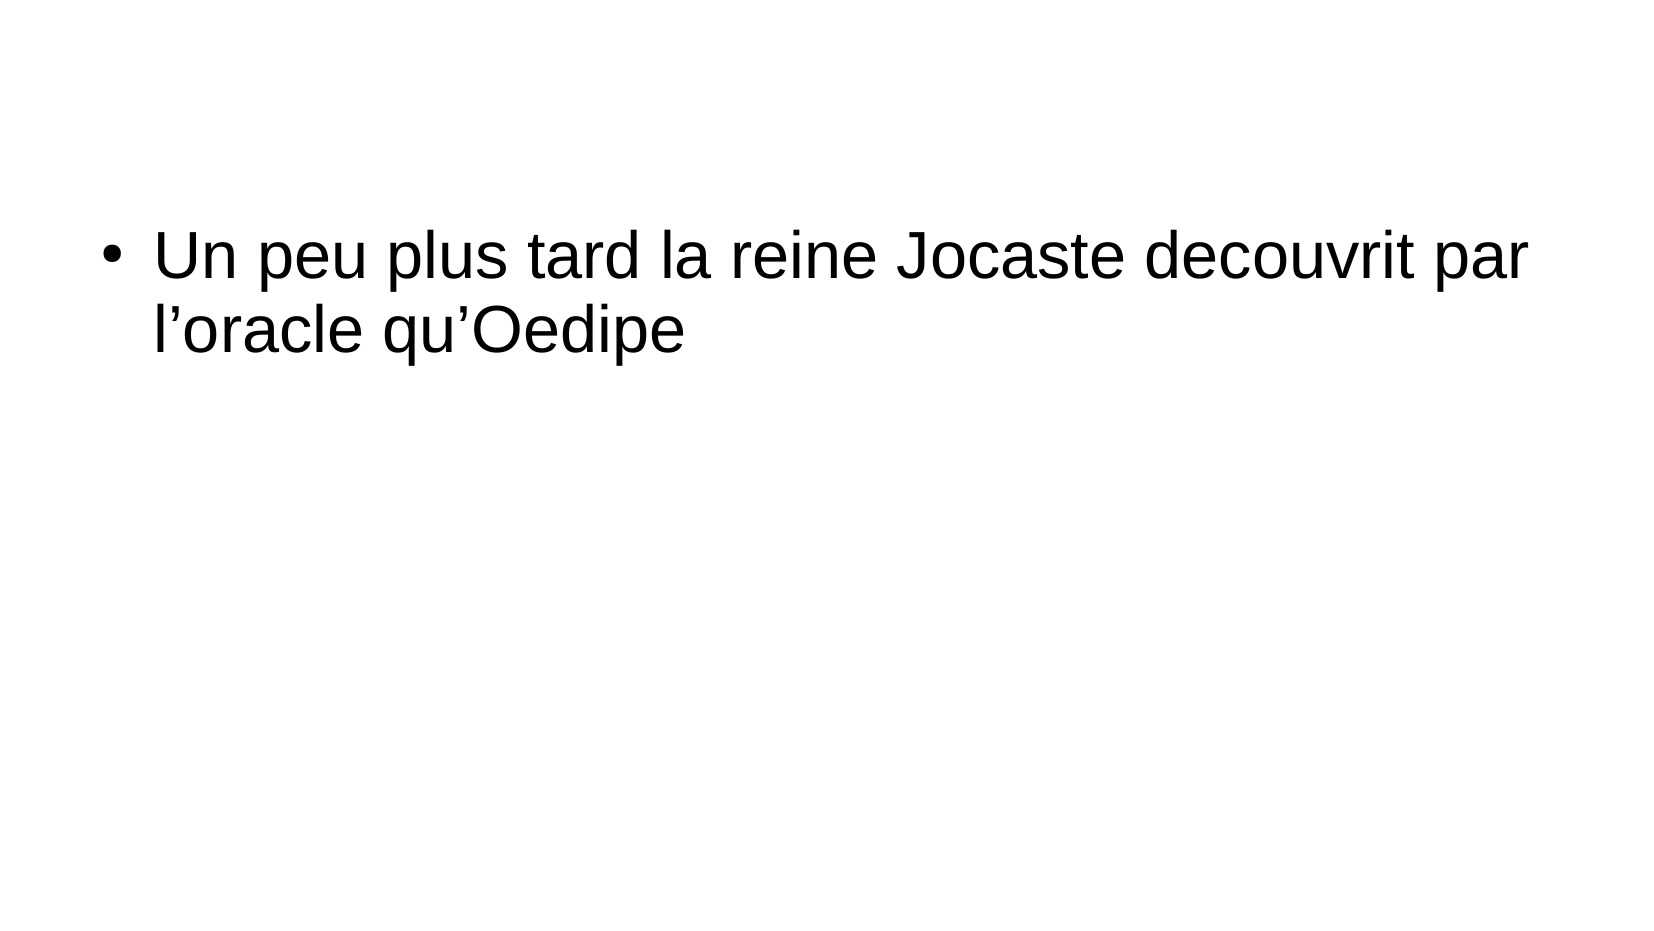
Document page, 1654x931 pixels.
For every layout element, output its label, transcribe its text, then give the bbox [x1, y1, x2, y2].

list Un peu plus tard la reine Jocaste decouvrit par l’oracle qu’Oedipe [82, 217, 1571, 758]
